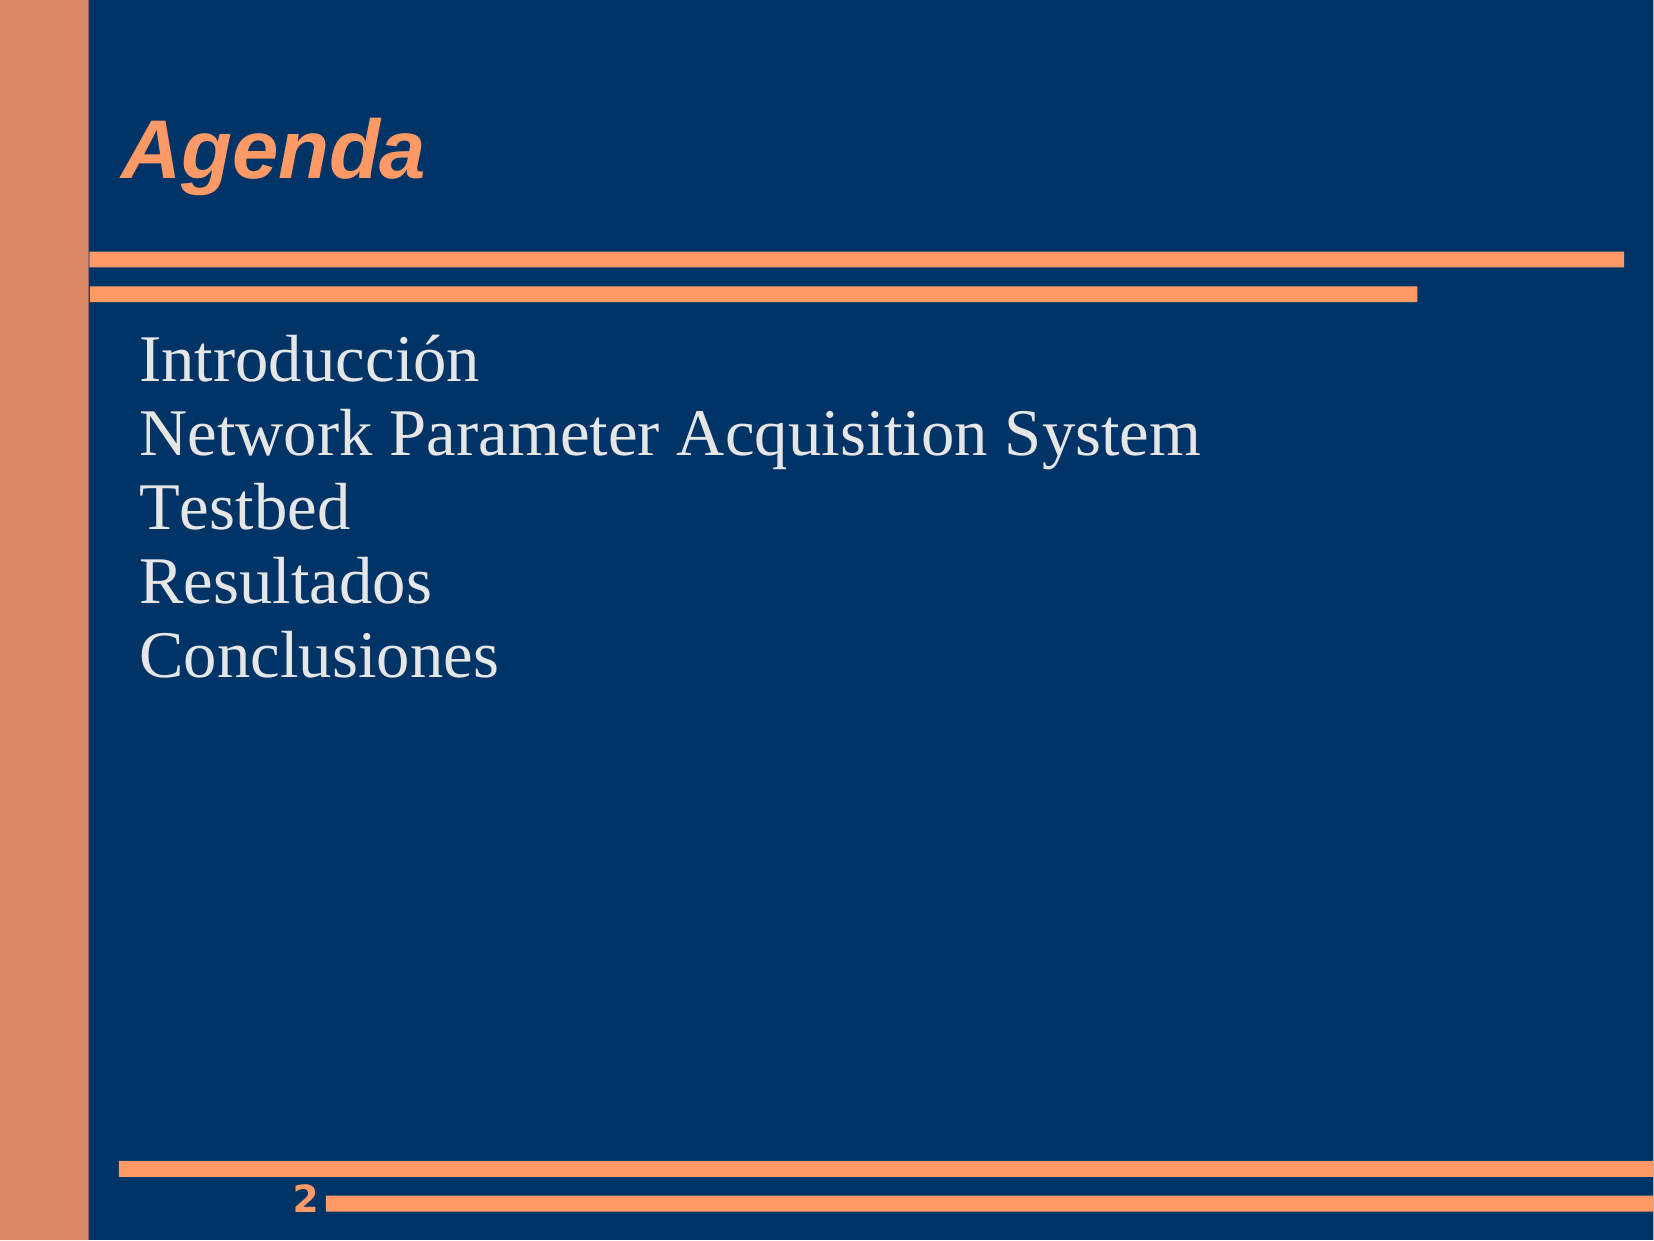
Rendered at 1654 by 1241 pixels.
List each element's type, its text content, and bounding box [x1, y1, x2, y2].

list Introducción Network Parameter Acquisition System Testbed Resultados Conclusiones [121, 322, 1561, 1141]
title Agenda [121, 46, 1534, 254]
